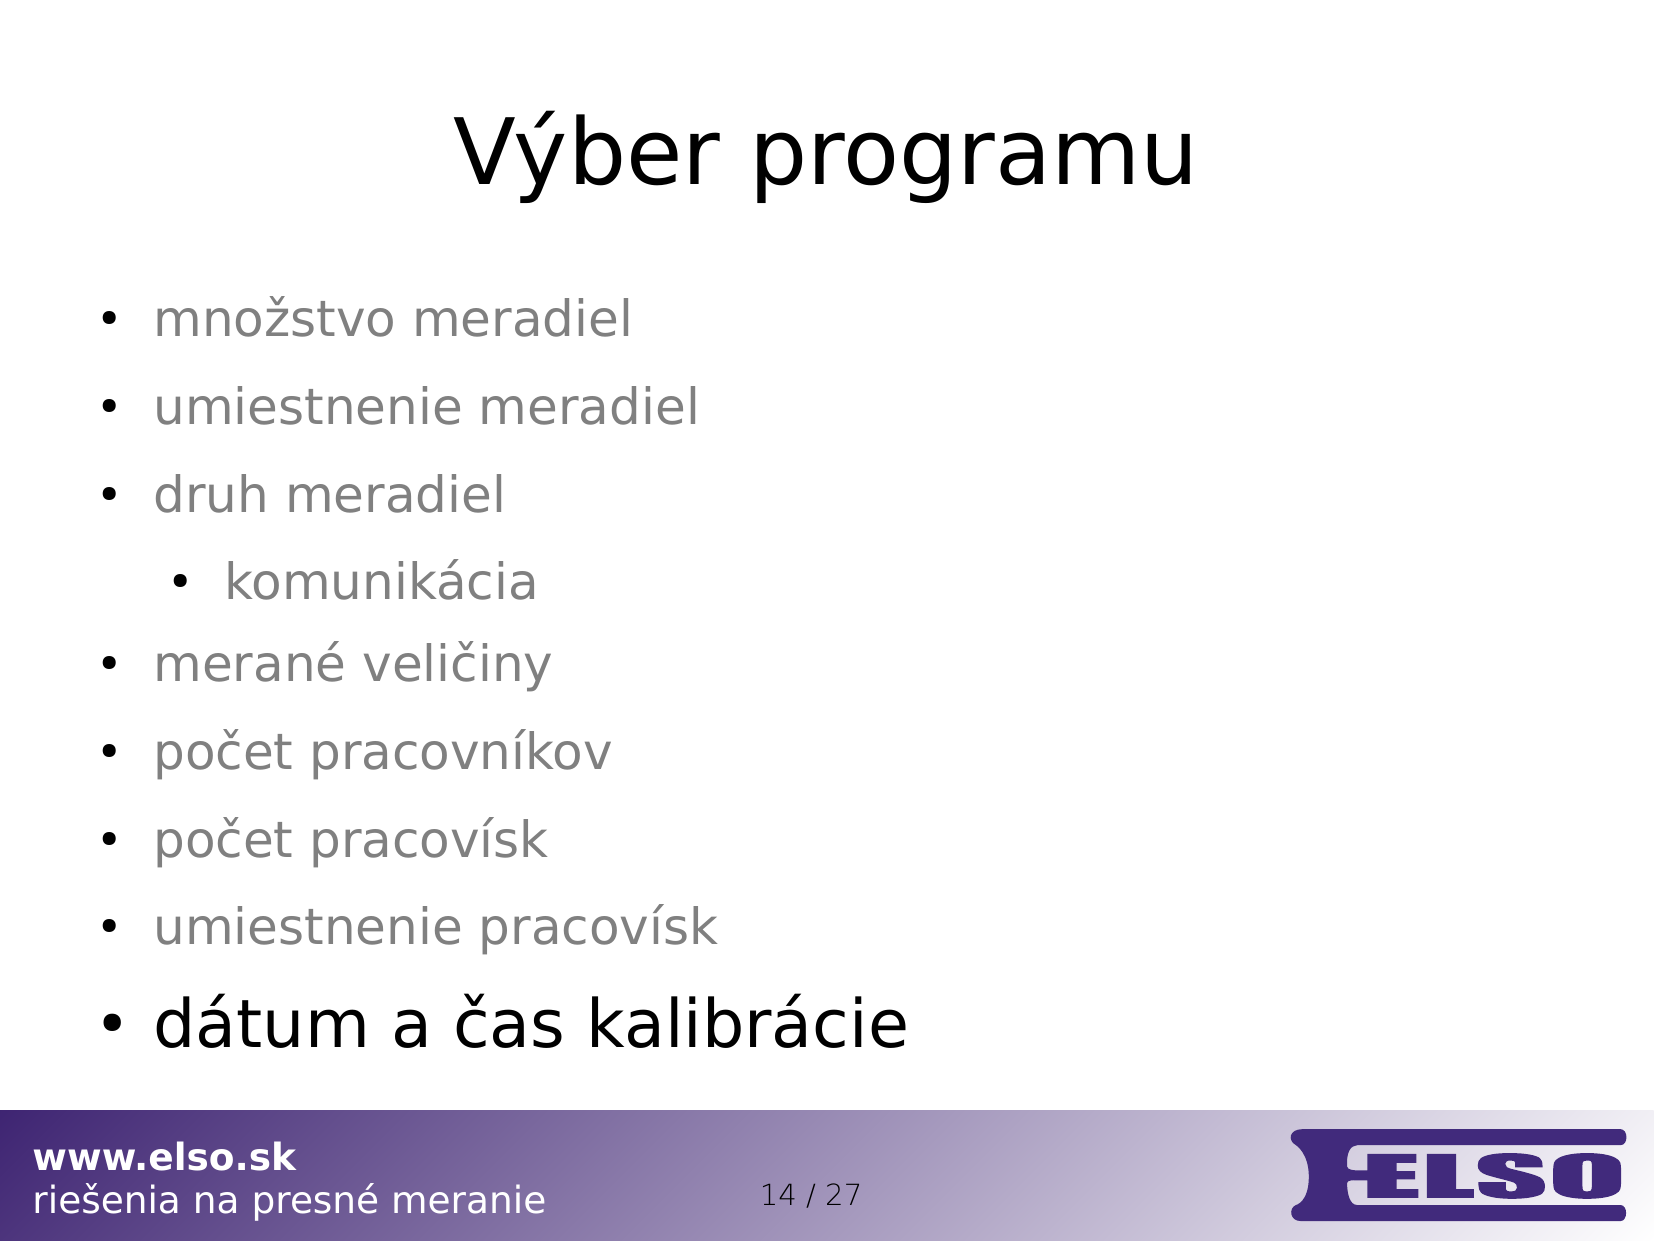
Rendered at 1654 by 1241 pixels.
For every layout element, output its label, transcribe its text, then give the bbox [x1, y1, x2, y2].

list množstvo meradiel umiestnenie meradiel druh meradiel komunikácia merané veličiny počet pracovníkov počet pracovísk umiestnenie pracovísk dátum a čas kalibrácie [82, 290, 1571, 1109]
title Výber programu [82, 49, 1571, 257]
